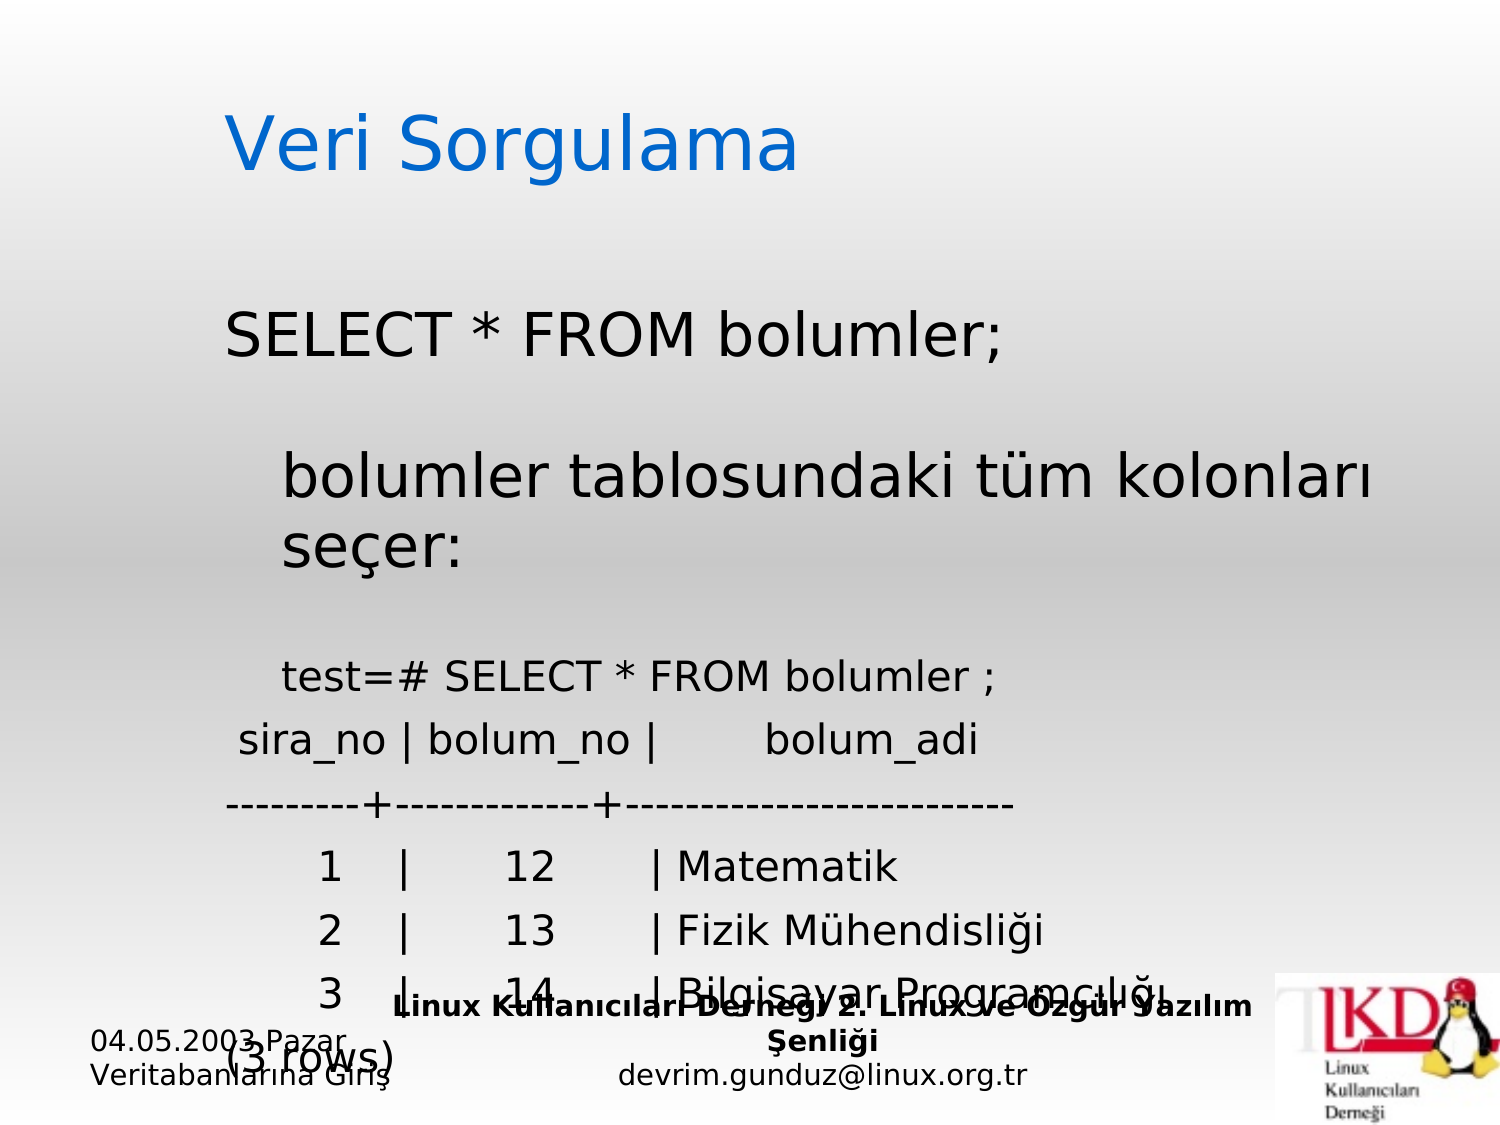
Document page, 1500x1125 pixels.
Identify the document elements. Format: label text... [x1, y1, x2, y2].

picture [1275, 973, 1500, 1125]
title Veri Sorgulama [224, 49, 1425, 238]
list SELECT * FROM bolumler; bolumler tablosundaki tüm kolonları seçer: test=# SELECT * FROM bolumler ; sira_no | bolum_no | bolum_adi ---------+-------------+-------------------------- 1 | 12 | Matematik 2 | 13 | Fizik Mühendisliği 3 | 14 | Bilgisayar Programcılığı (3 rows) [224, 299, 1425, 1083]
